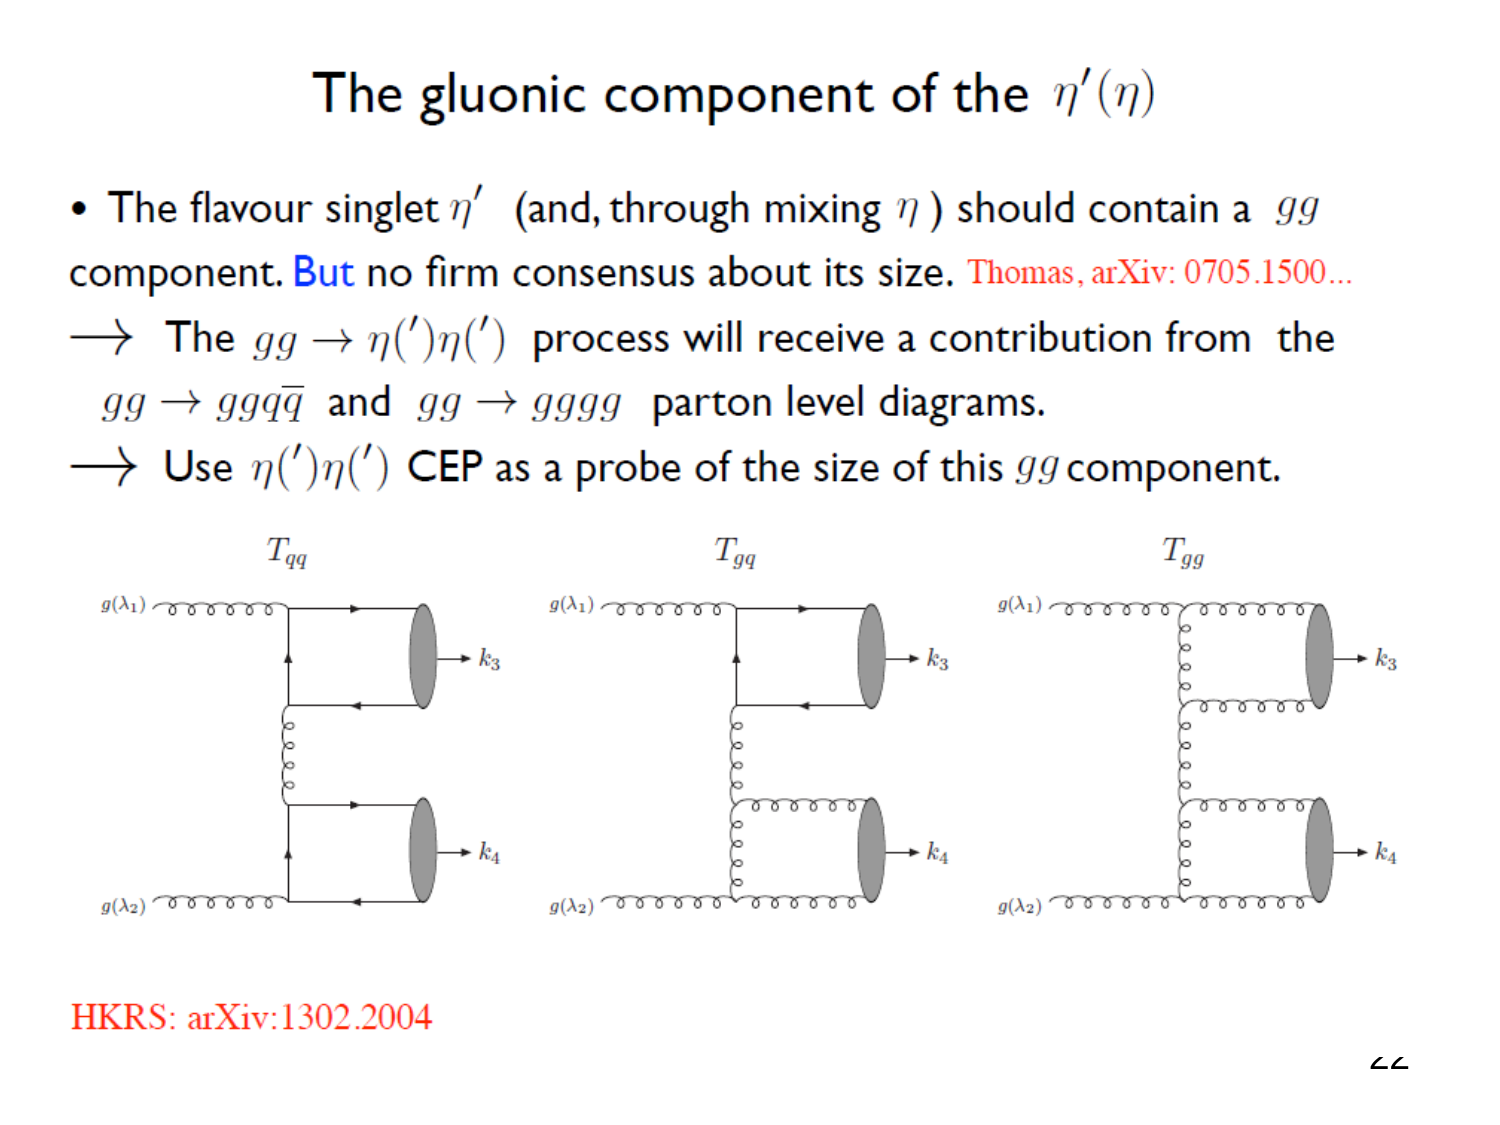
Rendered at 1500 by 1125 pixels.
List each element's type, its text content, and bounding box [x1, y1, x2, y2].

picture [41, 11, 1459, 1057]
text_box <number> [1074, 1057, 1426, 1103]
